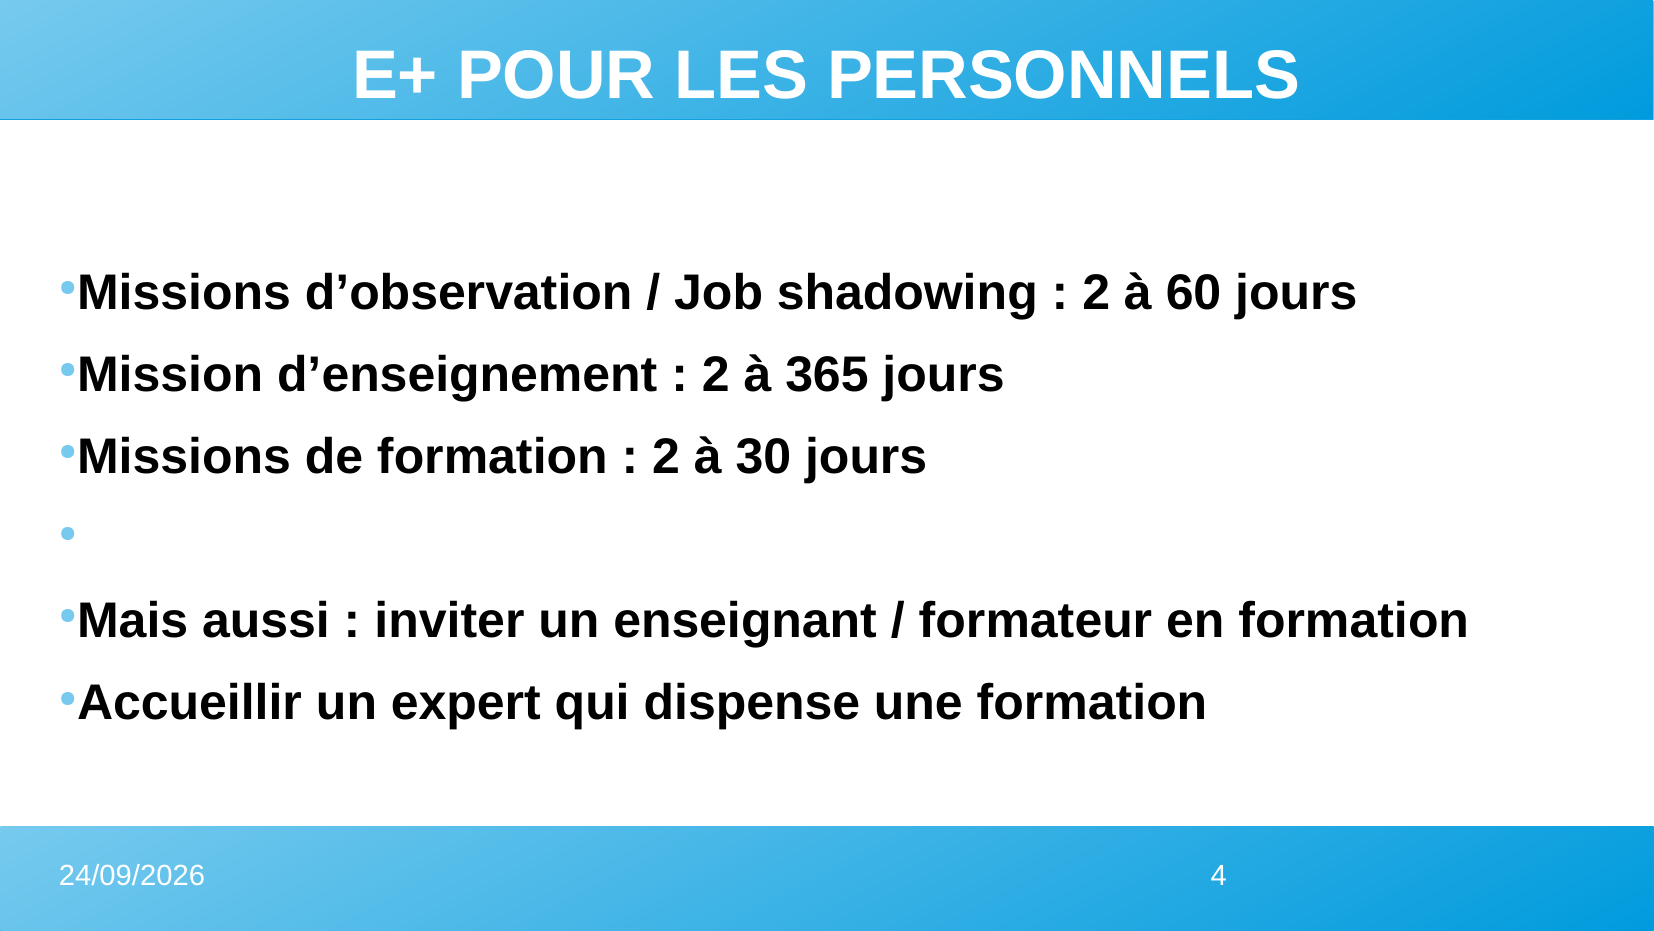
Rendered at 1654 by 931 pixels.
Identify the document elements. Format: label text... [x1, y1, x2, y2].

list Missions d’observation / Job shadowing : 2 à 60 jours Mission d’enseignement : 2 à 365 jours Missions de formation : 2 à 30 jours Mais aussi : inviter un enseignant / formateur en formation Accueillir un expert qui dispense une formation [59, 177, 1595, 768]
text_box [1210, 856, 1595, 916]
text_box 05/04/2023 [59, 856, 443, 916]
title E+ POUR LES PERSONNELS [59, 29, 1595, 108]
